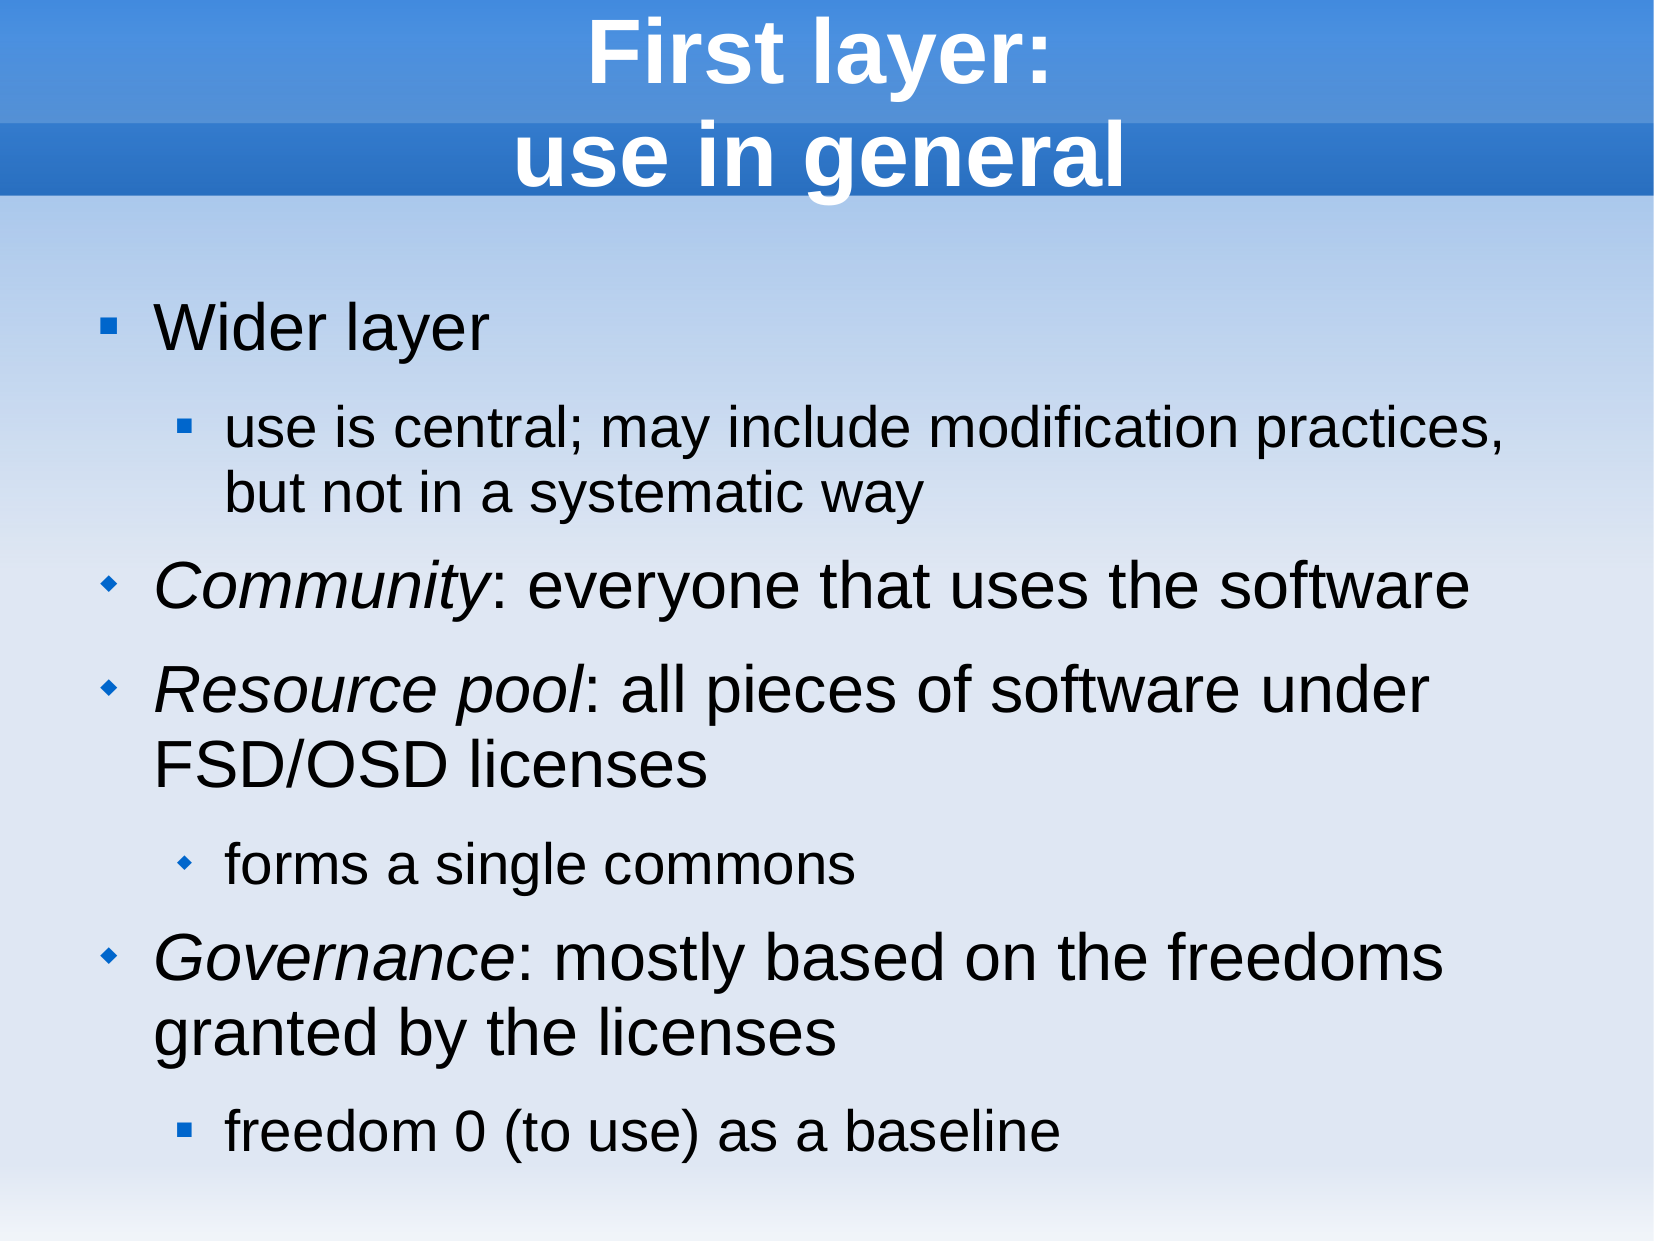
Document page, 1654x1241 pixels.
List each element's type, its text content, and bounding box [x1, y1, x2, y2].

picture [0, 0, 1654, 1241]
list Wider layer use is central; may include modification practices, but not in a systematic way Community: everyone that uses the software Resource pool: all pieces of software under FSD/OSD licenses forms a single commons Governance: mostly based on the freedoms granted by the licenses freedom 0 (to use) as a baseline [82, 290, 1571, 1165]
title First layer: use in general [76, 1, 1565, 207]
